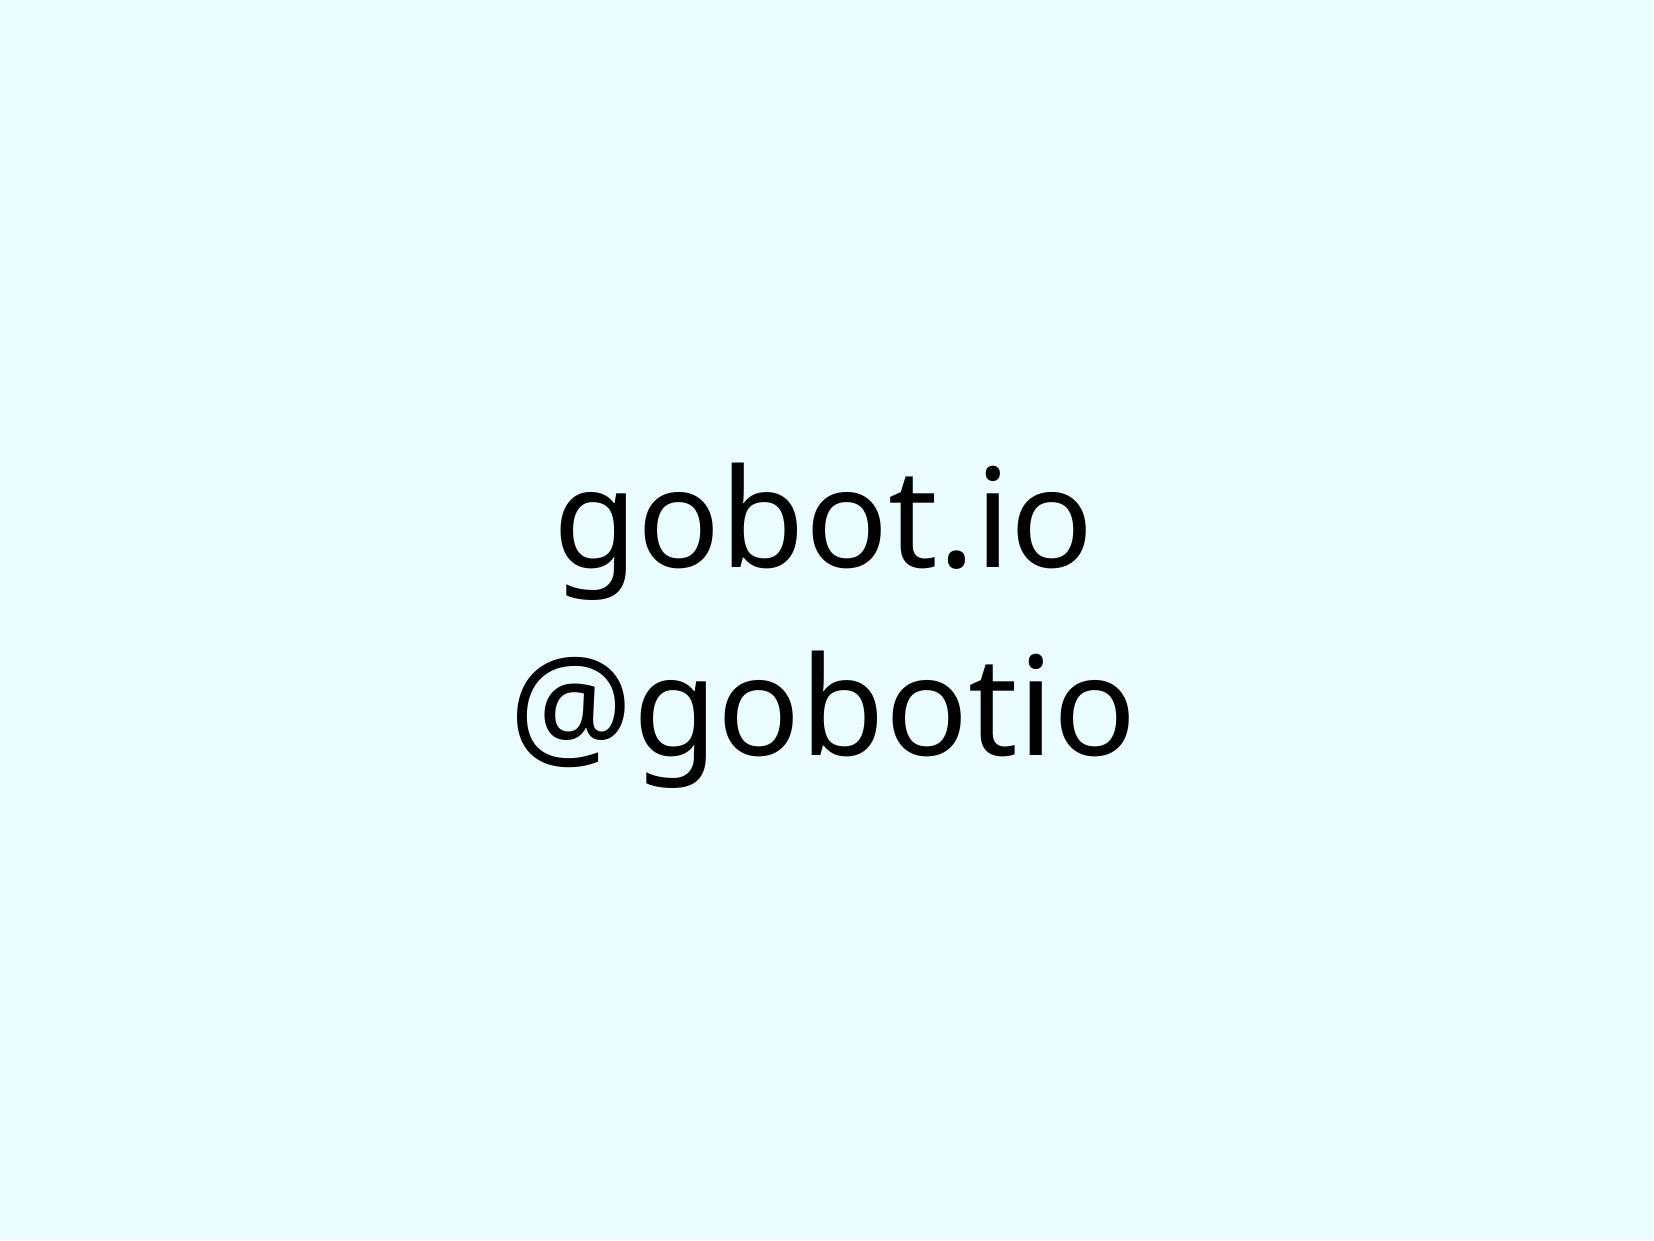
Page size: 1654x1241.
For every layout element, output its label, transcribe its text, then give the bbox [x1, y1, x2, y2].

text_box gobot.io @gobotio [79, 0, 1568, 1229]
